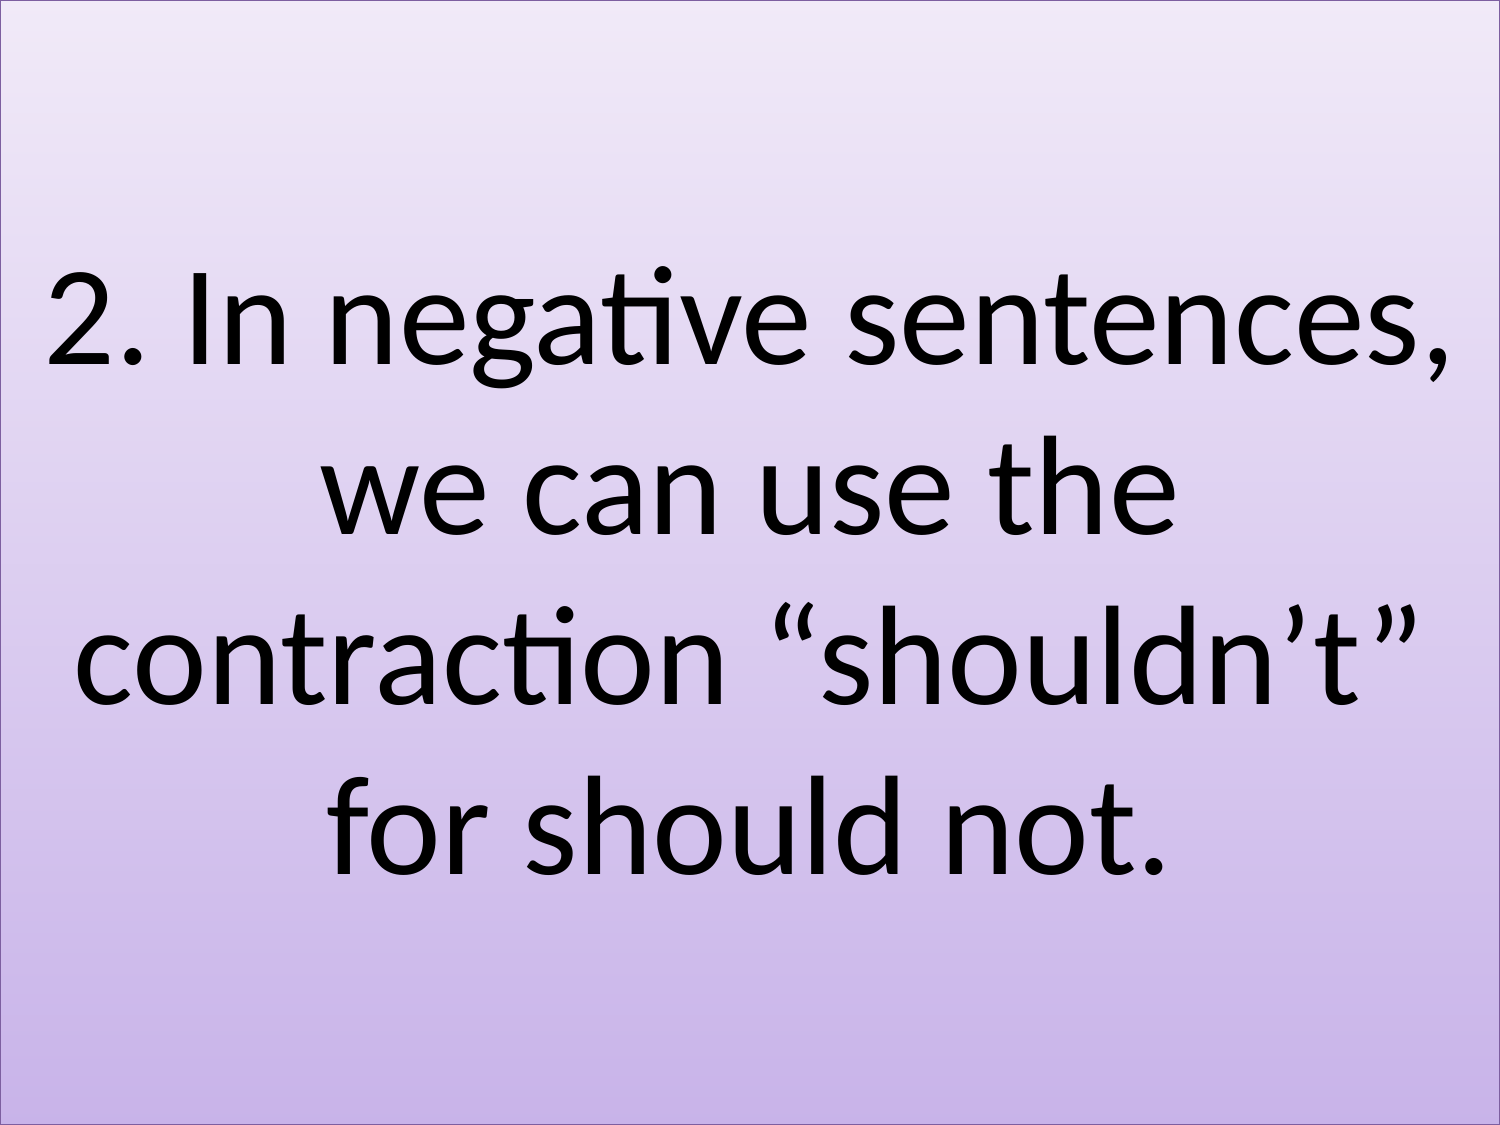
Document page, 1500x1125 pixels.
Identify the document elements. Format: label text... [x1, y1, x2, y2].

title 2. In negative sentences, we can use the contraction “shouldn’t” for should not. [0, 0, 1500, 1125]
